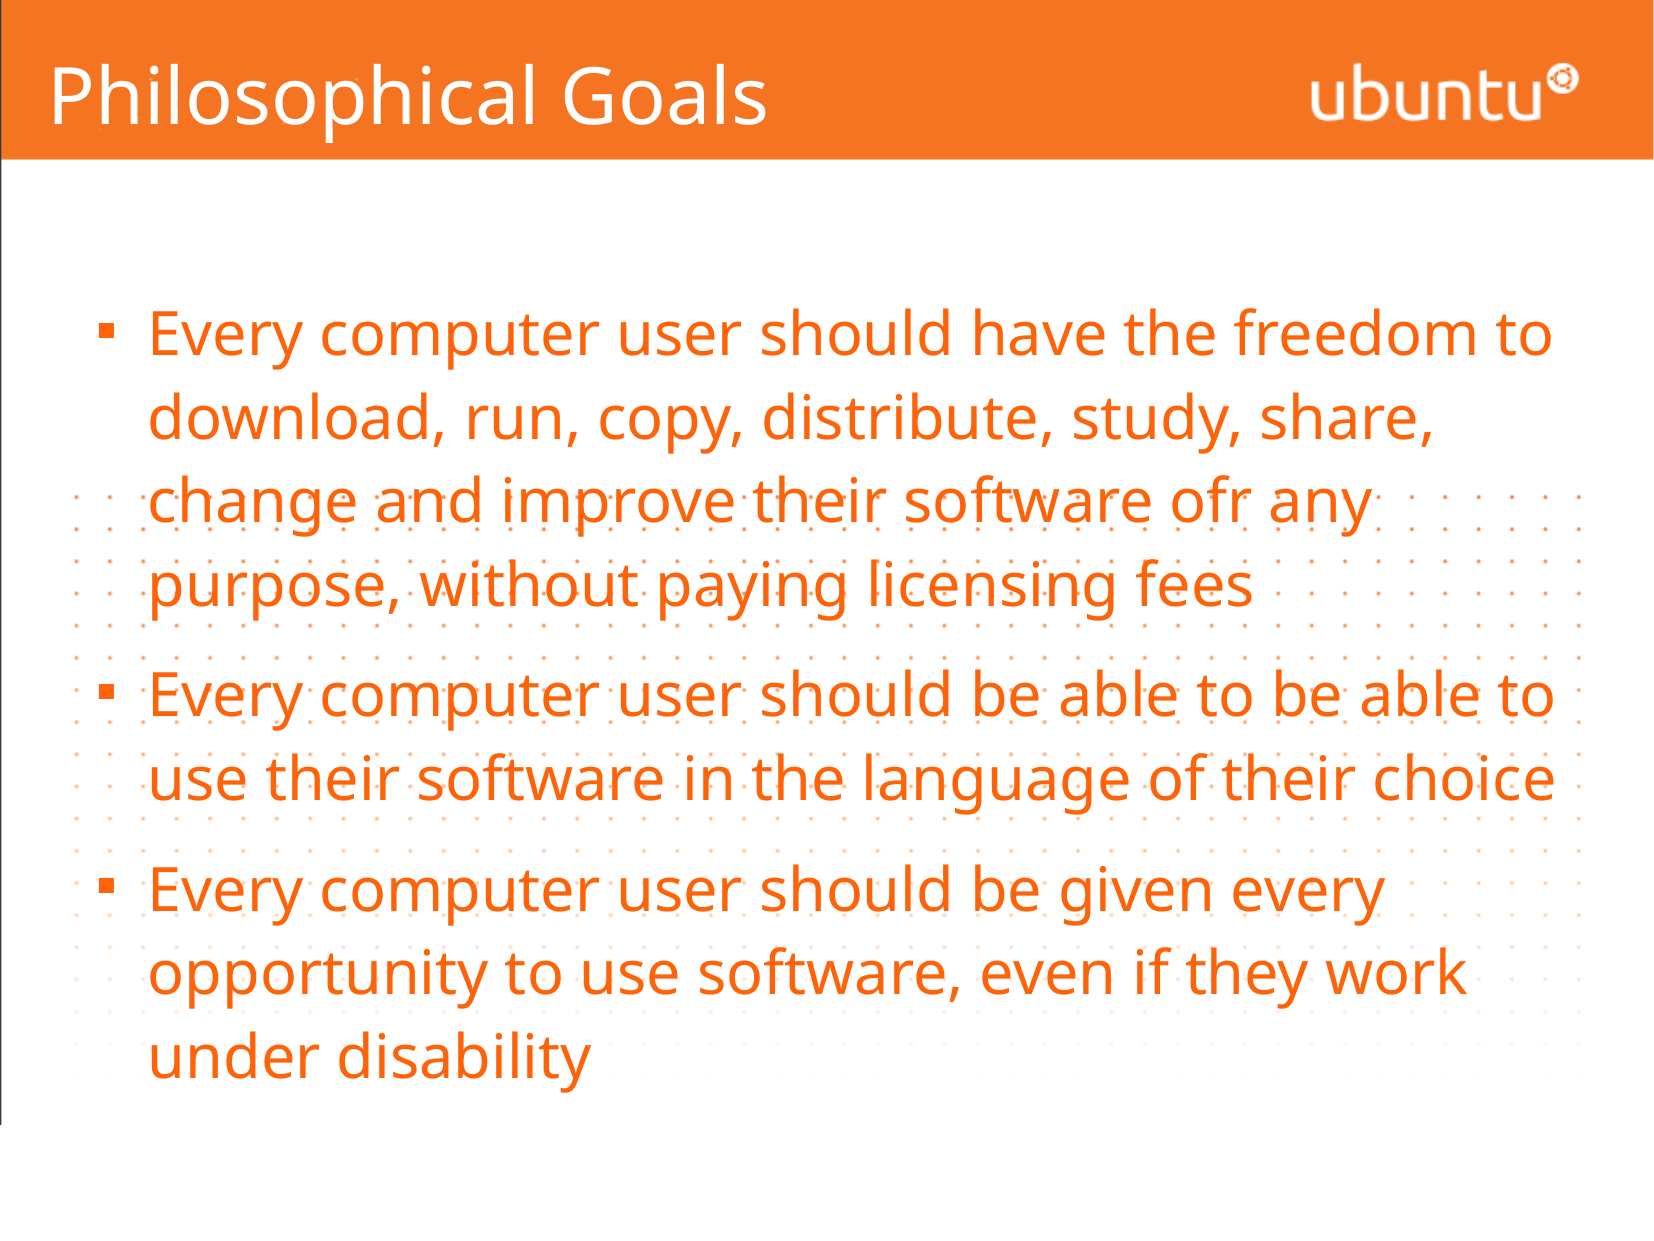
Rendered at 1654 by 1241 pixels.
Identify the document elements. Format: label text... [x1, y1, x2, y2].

picture [0, 0, 1654, 1125]
title Philosophical Goals [47, 29, 1276, 158]
list Every computer user should have the freedom to download, run, copy, distribute, study, share, change and improve their software ofr any purpose, without paying licensing fees Every computer user should be able to be able to use their software in the language of their choice Every computer user should be given every opportunity to use software, even if they work under disability [82, 290, 1571, 1109]
